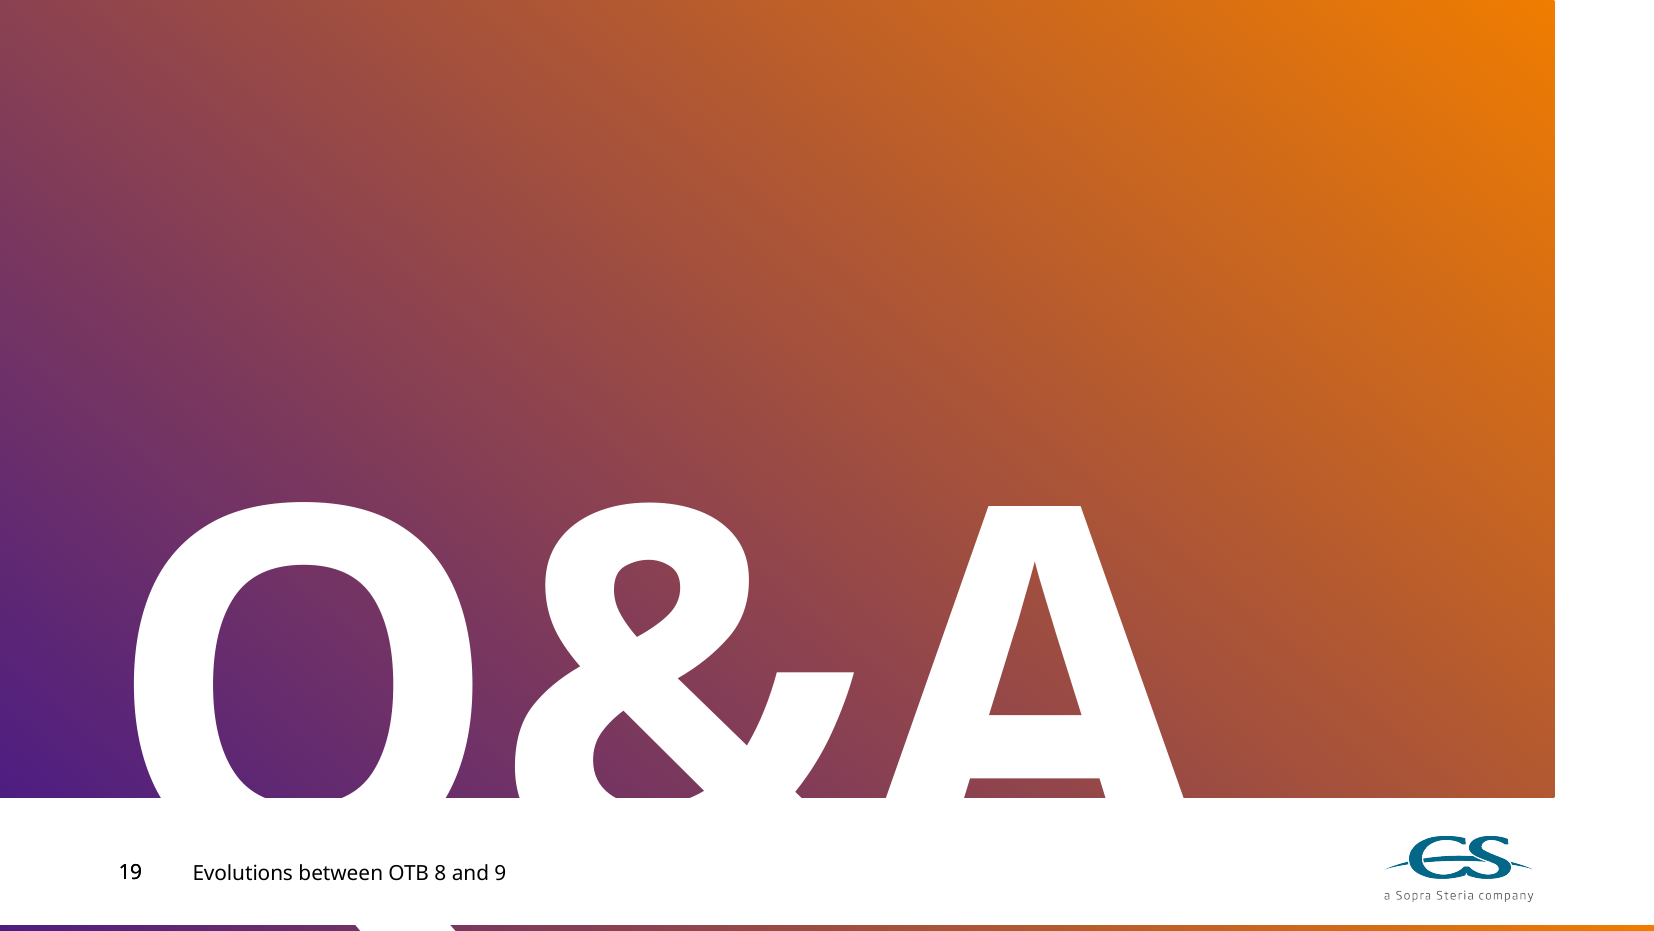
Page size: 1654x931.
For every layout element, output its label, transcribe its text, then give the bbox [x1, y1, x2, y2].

footer Evolutions between OTB 8 and 9 [192, 862, 667, 883]
picture [1363, 814, 1555, 921]
